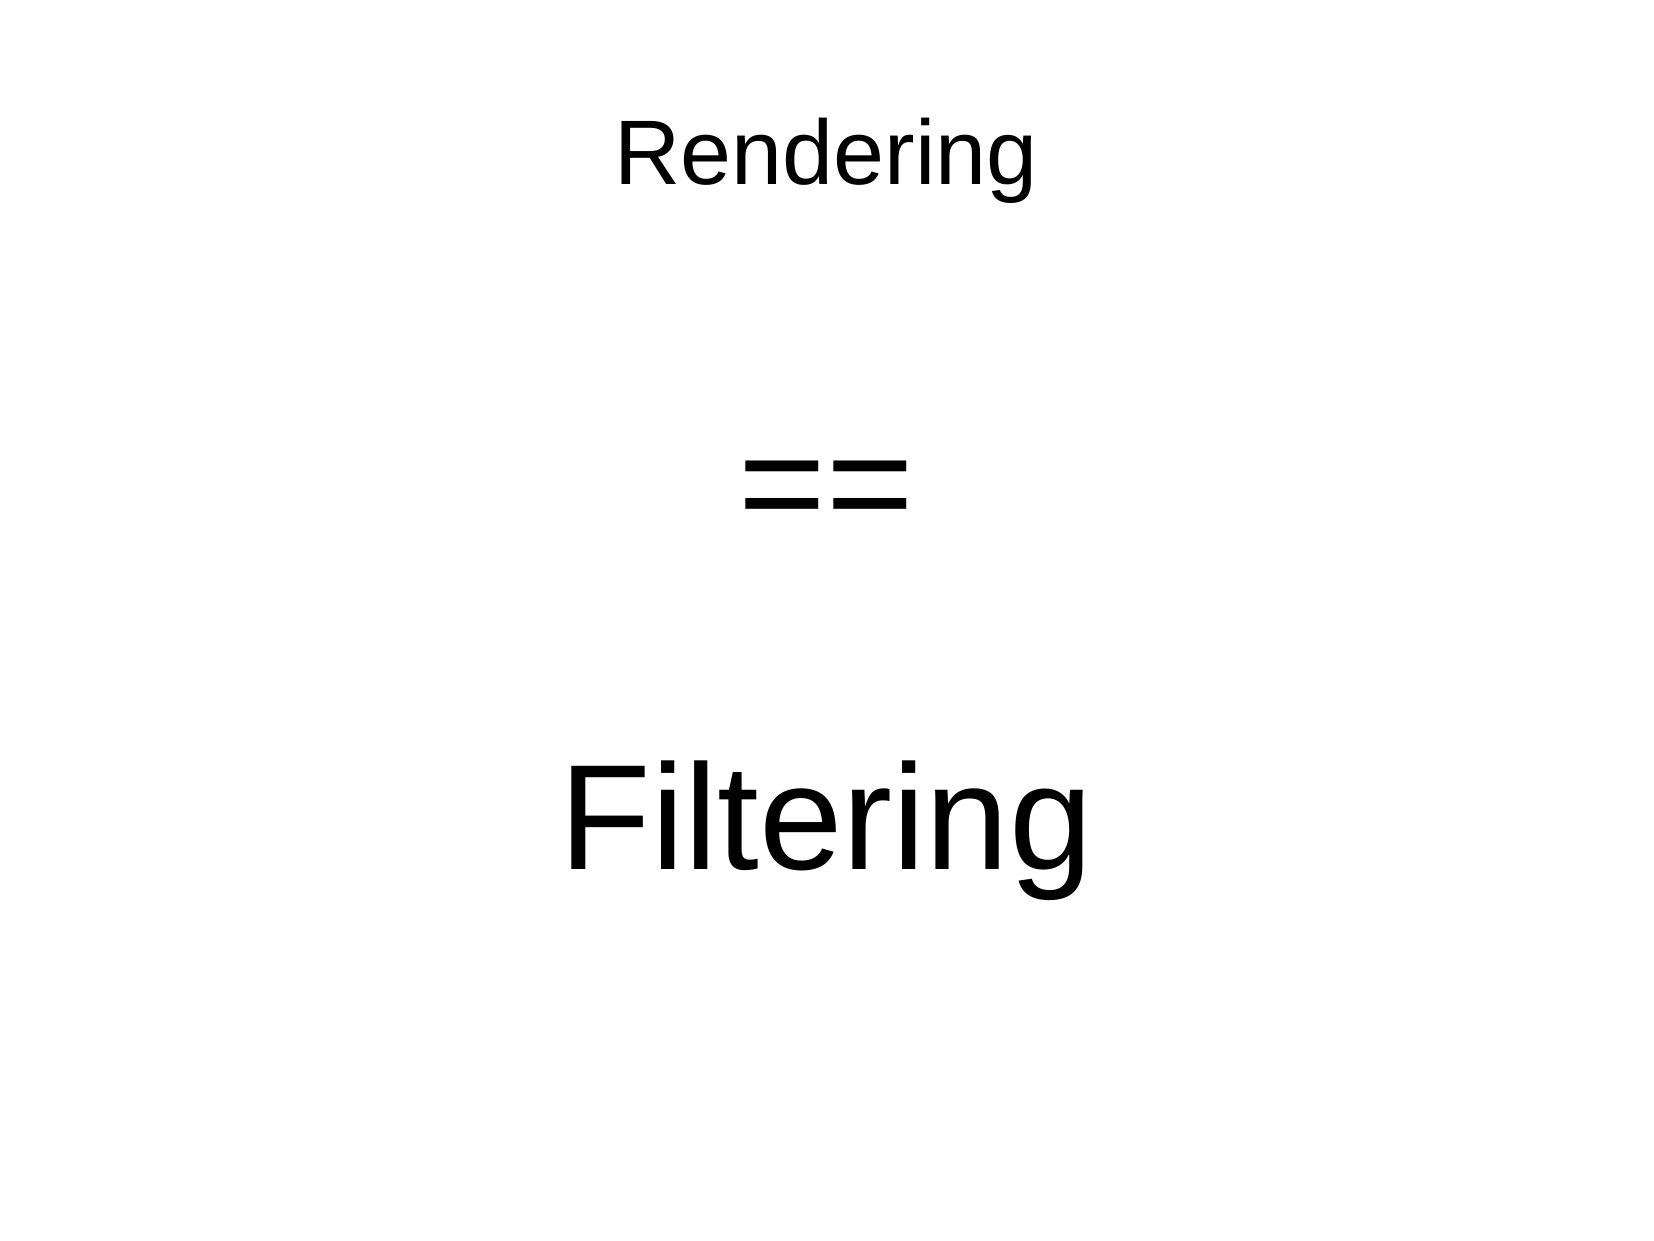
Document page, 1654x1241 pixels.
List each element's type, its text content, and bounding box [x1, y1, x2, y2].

subtitle == Filtering [82, 290, 1571, 1010]
title Rendering [82, 49, 1571, 257]
